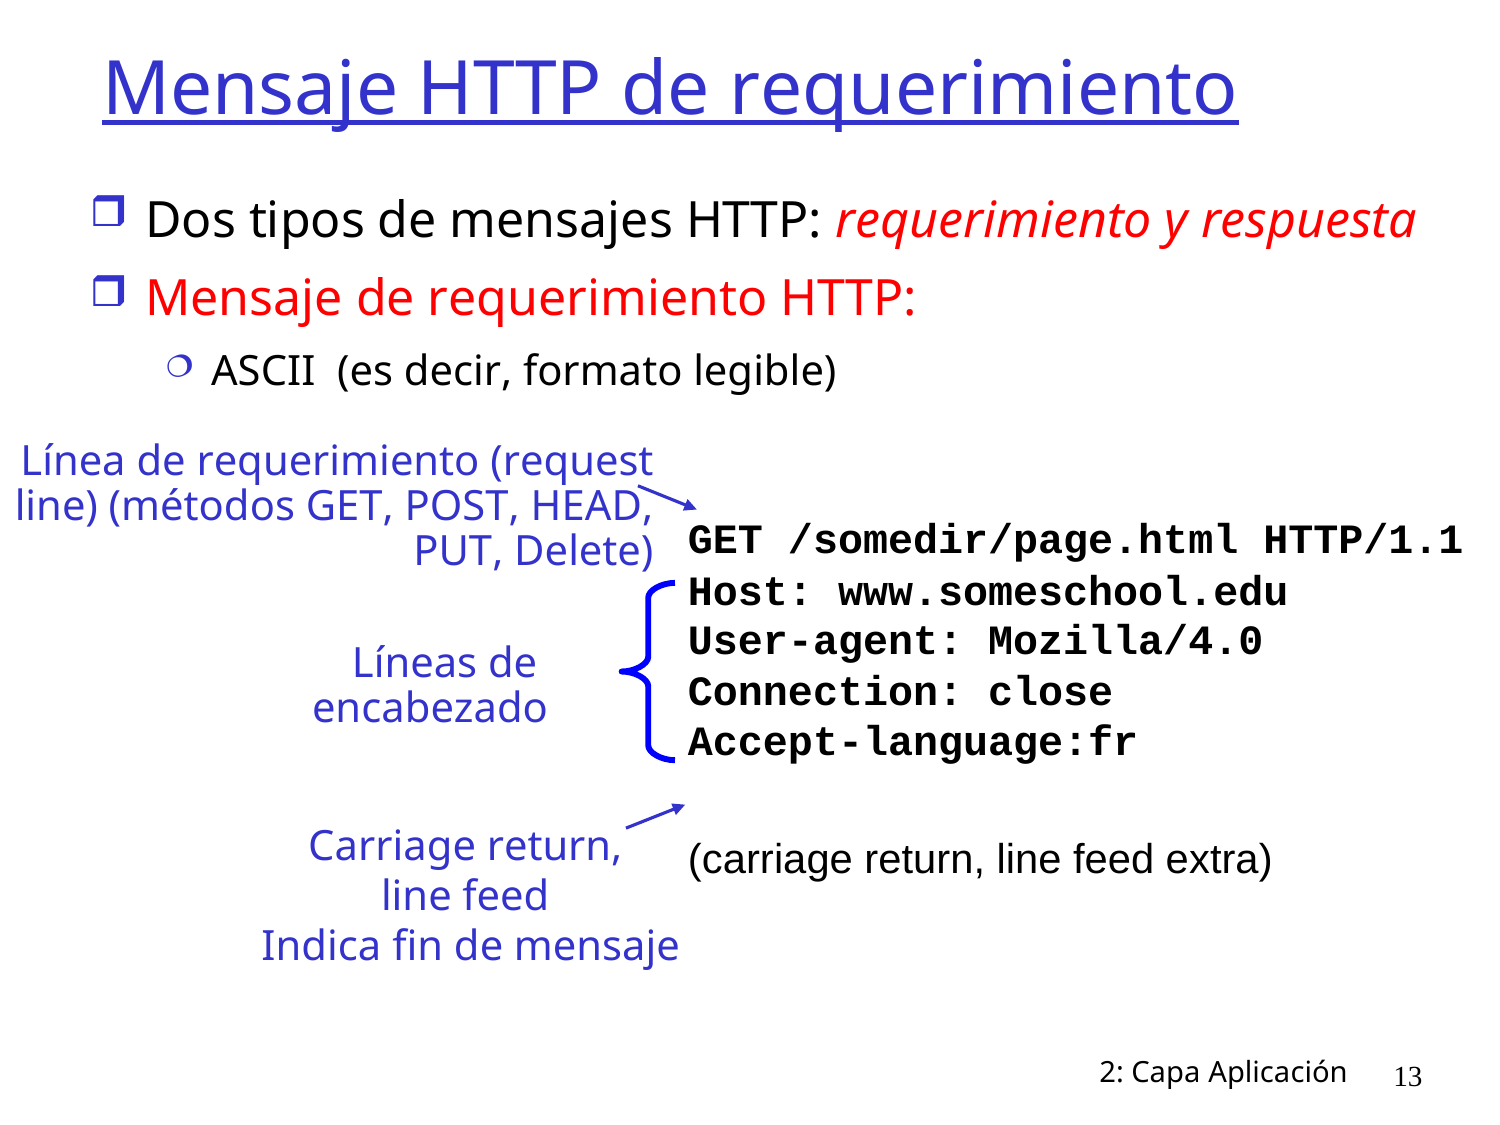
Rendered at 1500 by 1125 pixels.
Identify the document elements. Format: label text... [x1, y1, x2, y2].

text_box Carriage return, line feed Indica fin de mensaje [246, 816, 695, 978]
list Dos tipos de mensajes HTTP: requerimiento y respuesta Mensaje de requerimiento HTTP: ASCII (es decir, formato legible) [75, 180, 1463, 440]
title Mensaje HTTP de requerimiento [87, 23, 1463, 150]
text_box GET /somedir/page.html HTTP/1.1 Host: www.someschool.edu User-agent: Mozilla/4.0 Connection: close Accept-language:fr (carriage return, line feed extra) [672, 509, 1478, 892]
text_box Línea de requerimiento (request line) (métodos GET, POST, HEAD, PUT, Delete) [0, 432, 693, 582]
text_box Líneas de encabezado [296, 633, 564, 740]
